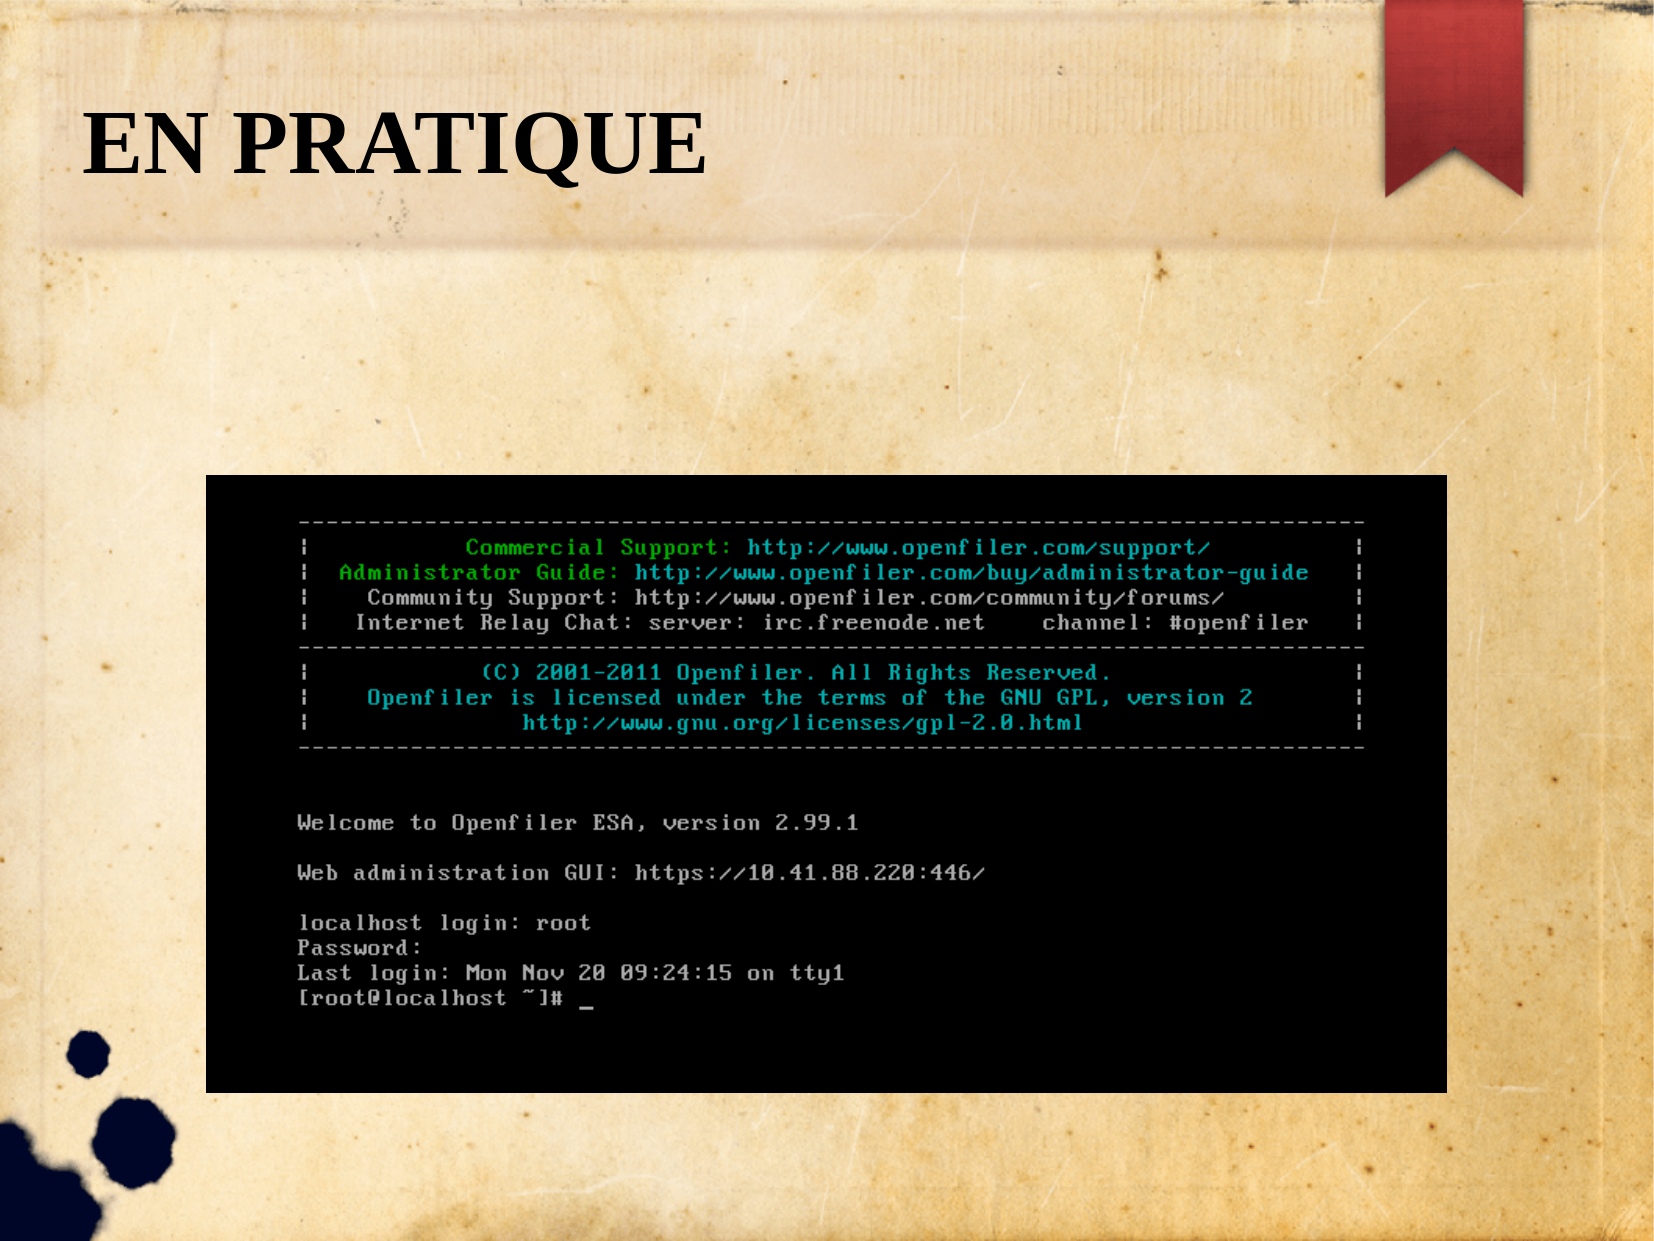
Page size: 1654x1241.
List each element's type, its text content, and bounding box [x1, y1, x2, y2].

title EN PRATIQUE [82, 49, 1347, 237]
picture [0, 0, 1654, 1241]
